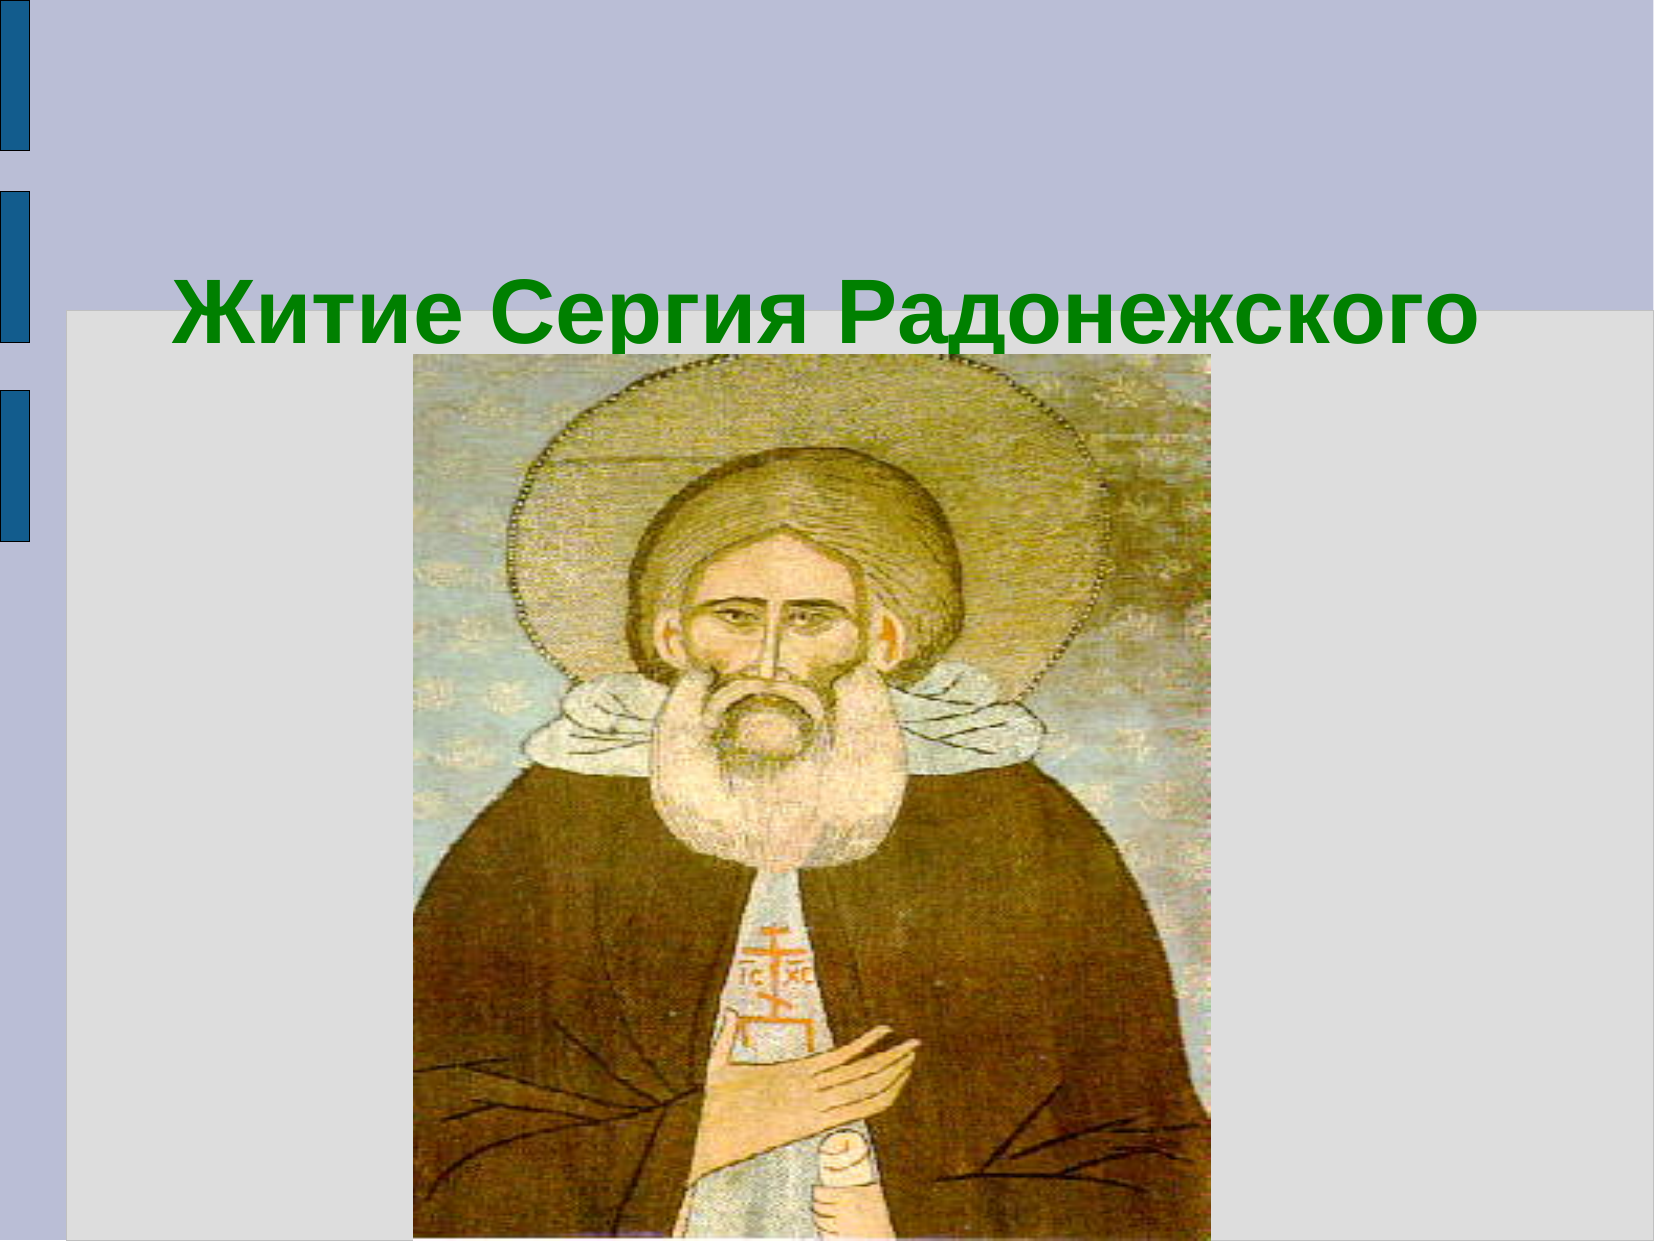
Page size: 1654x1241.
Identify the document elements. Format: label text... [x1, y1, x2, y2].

title Житие Сергия Радонежского [121, 91, 1534, 532]
picture [413, 354, 1211, 1241]
